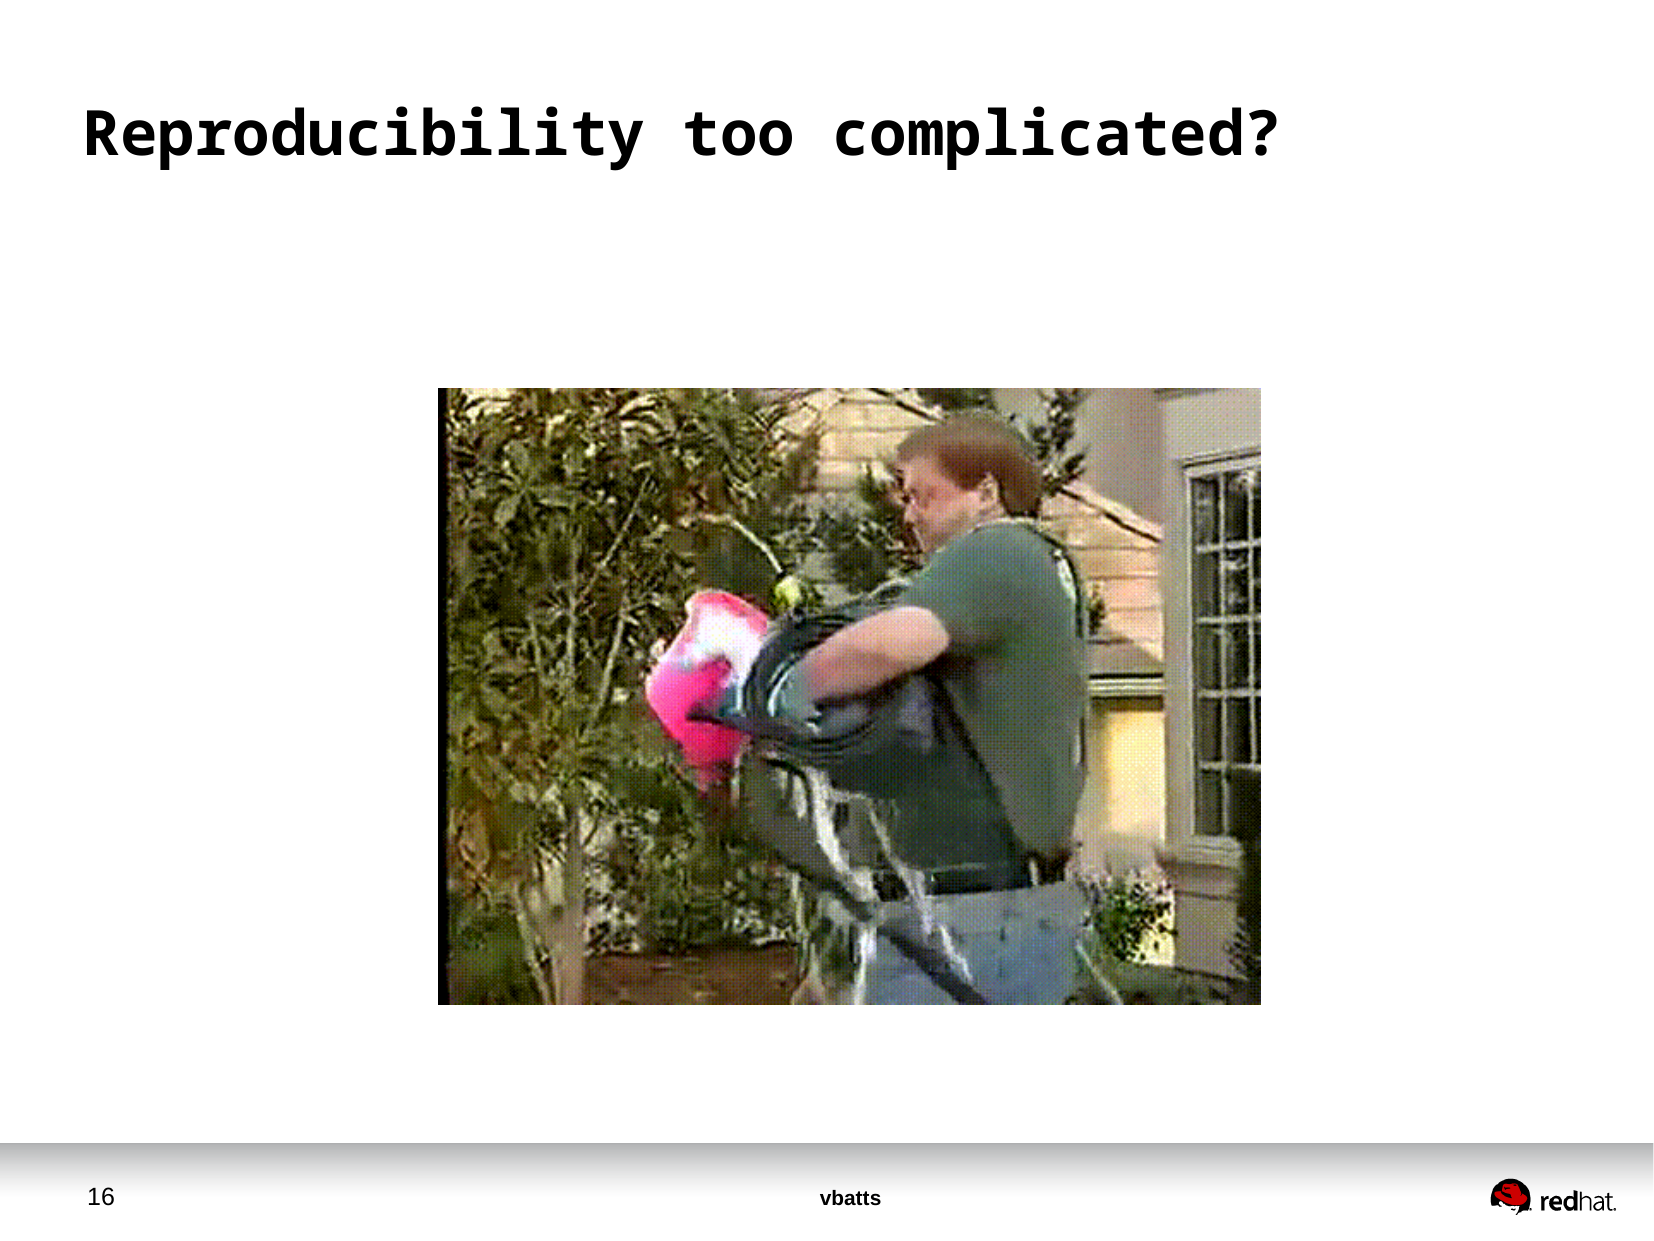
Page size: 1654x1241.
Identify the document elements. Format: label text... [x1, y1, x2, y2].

picture [0, 1143, 1654, 1241]
title Reproducibility too complicated? [82, 37, 1571, 226]
picture [438, 388, 1261, 1006]
